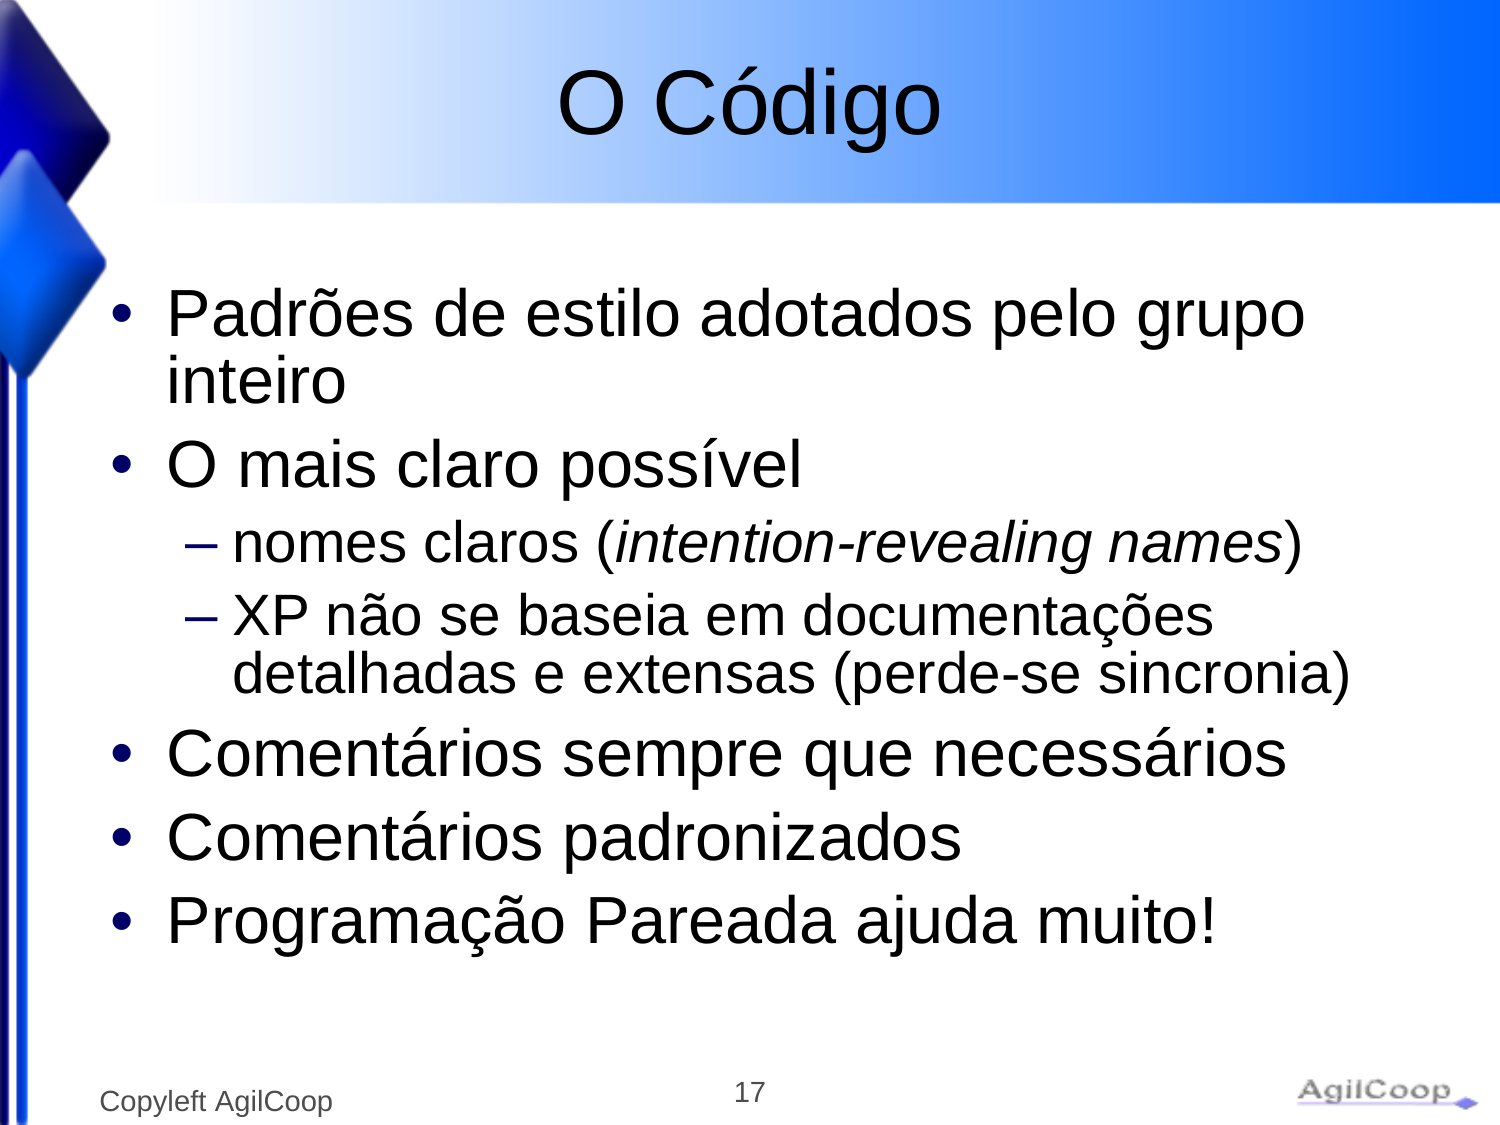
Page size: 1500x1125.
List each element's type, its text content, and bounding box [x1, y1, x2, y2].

title O Código [75, 8, 1426, 197]
list Padrões de estilo adotados pelo grupo inteiro O mais claro possível nomes claros (intention-revealing names) XP não se baseia em documentações detalhadas e extensas (perde-se sincronia) Comentários sempre que necessários Comentários padronizados Programação Pareada ajuda muito! [95, 275, 1438, 1076]
picture [0, 0, 1500, 1125]
